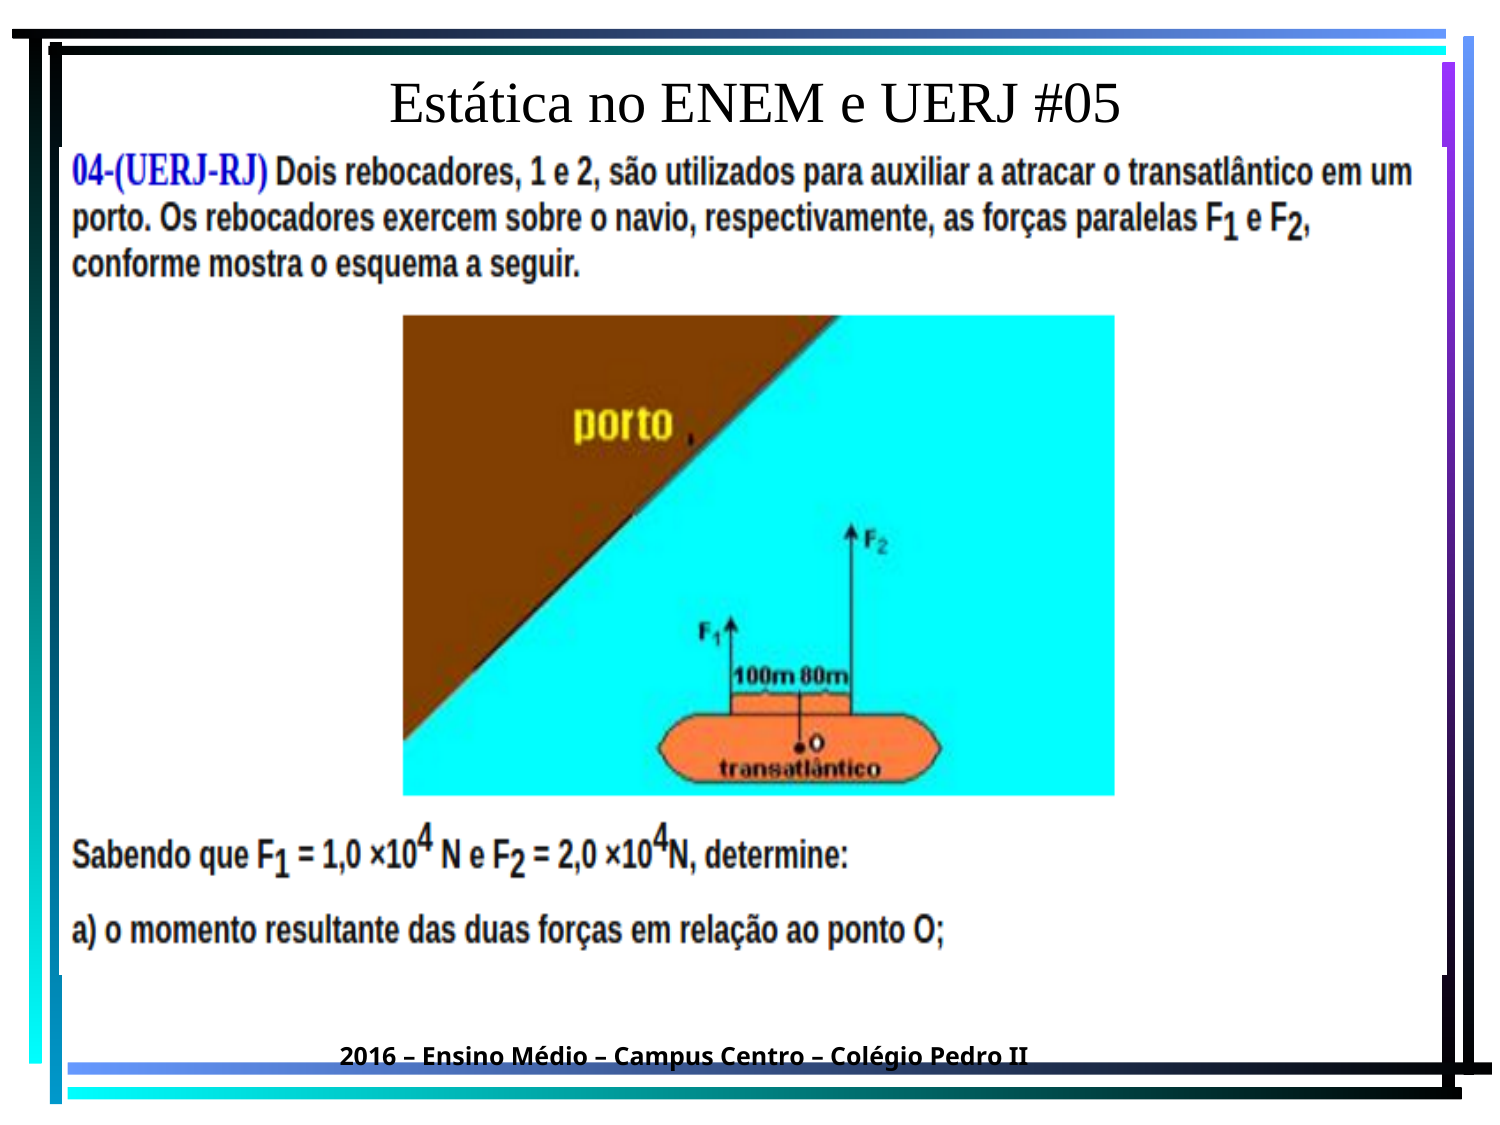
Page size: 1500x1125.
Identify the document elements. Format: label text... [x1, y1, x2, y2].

text_box 2016 – Ensino Médio – Campus Centro – Colégio Pedro II [324, 1033, 1045, 1079]
picture [0, 0, 1500, 1125]
title Estática no ENEM e UERJ #05 [118, 59, 1394, 147]
